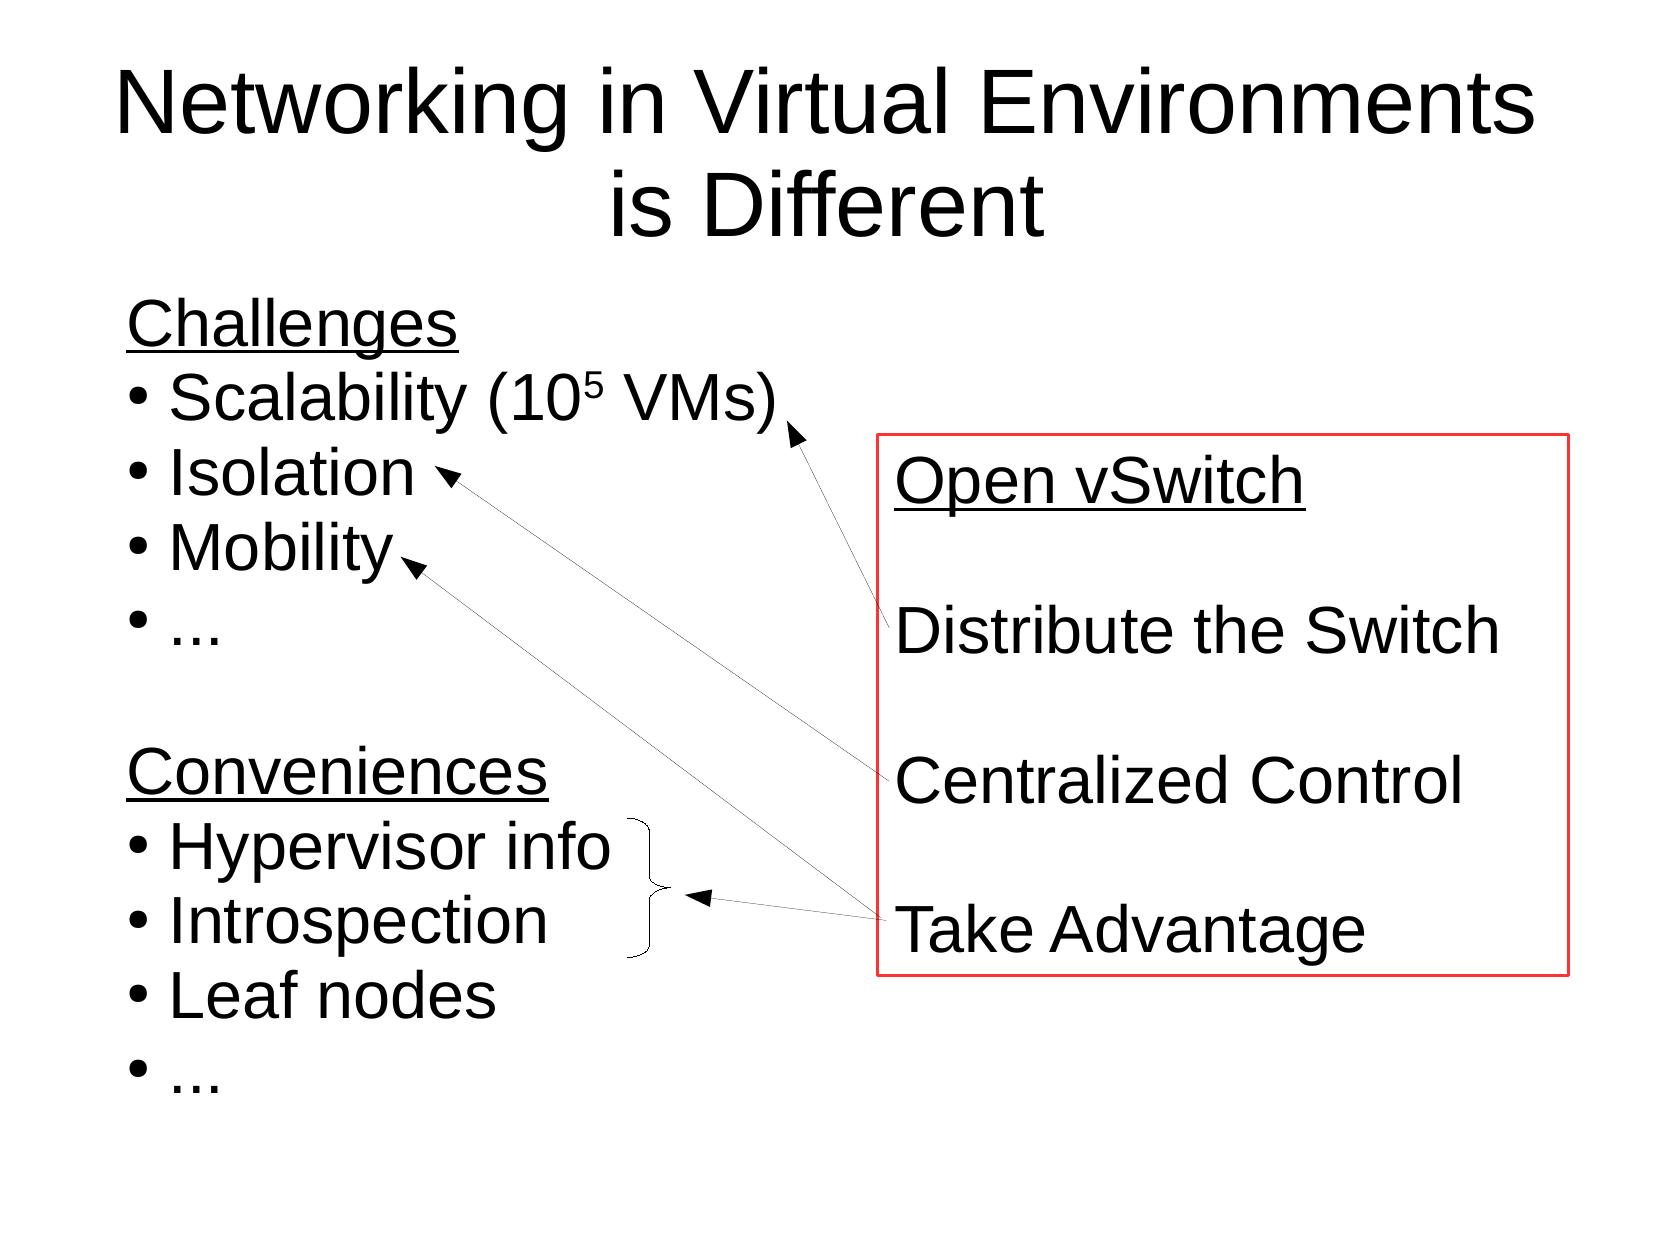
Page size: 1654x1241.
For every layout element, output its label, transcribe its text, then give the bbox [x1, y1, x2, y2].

subtitle Challenges Scalability (105 VMs) Isolation Mobility ... Conveniences Hypervisor info Introspection Leaf nodes ... [126, 287, 789, 1107]
title Networking in Virtual Environments is Different [82, 50, 1571, 256]
text_box Open vSwitch Distribute the Switch Centralized Control Take Advantage [877, 434, 1569, 976]
